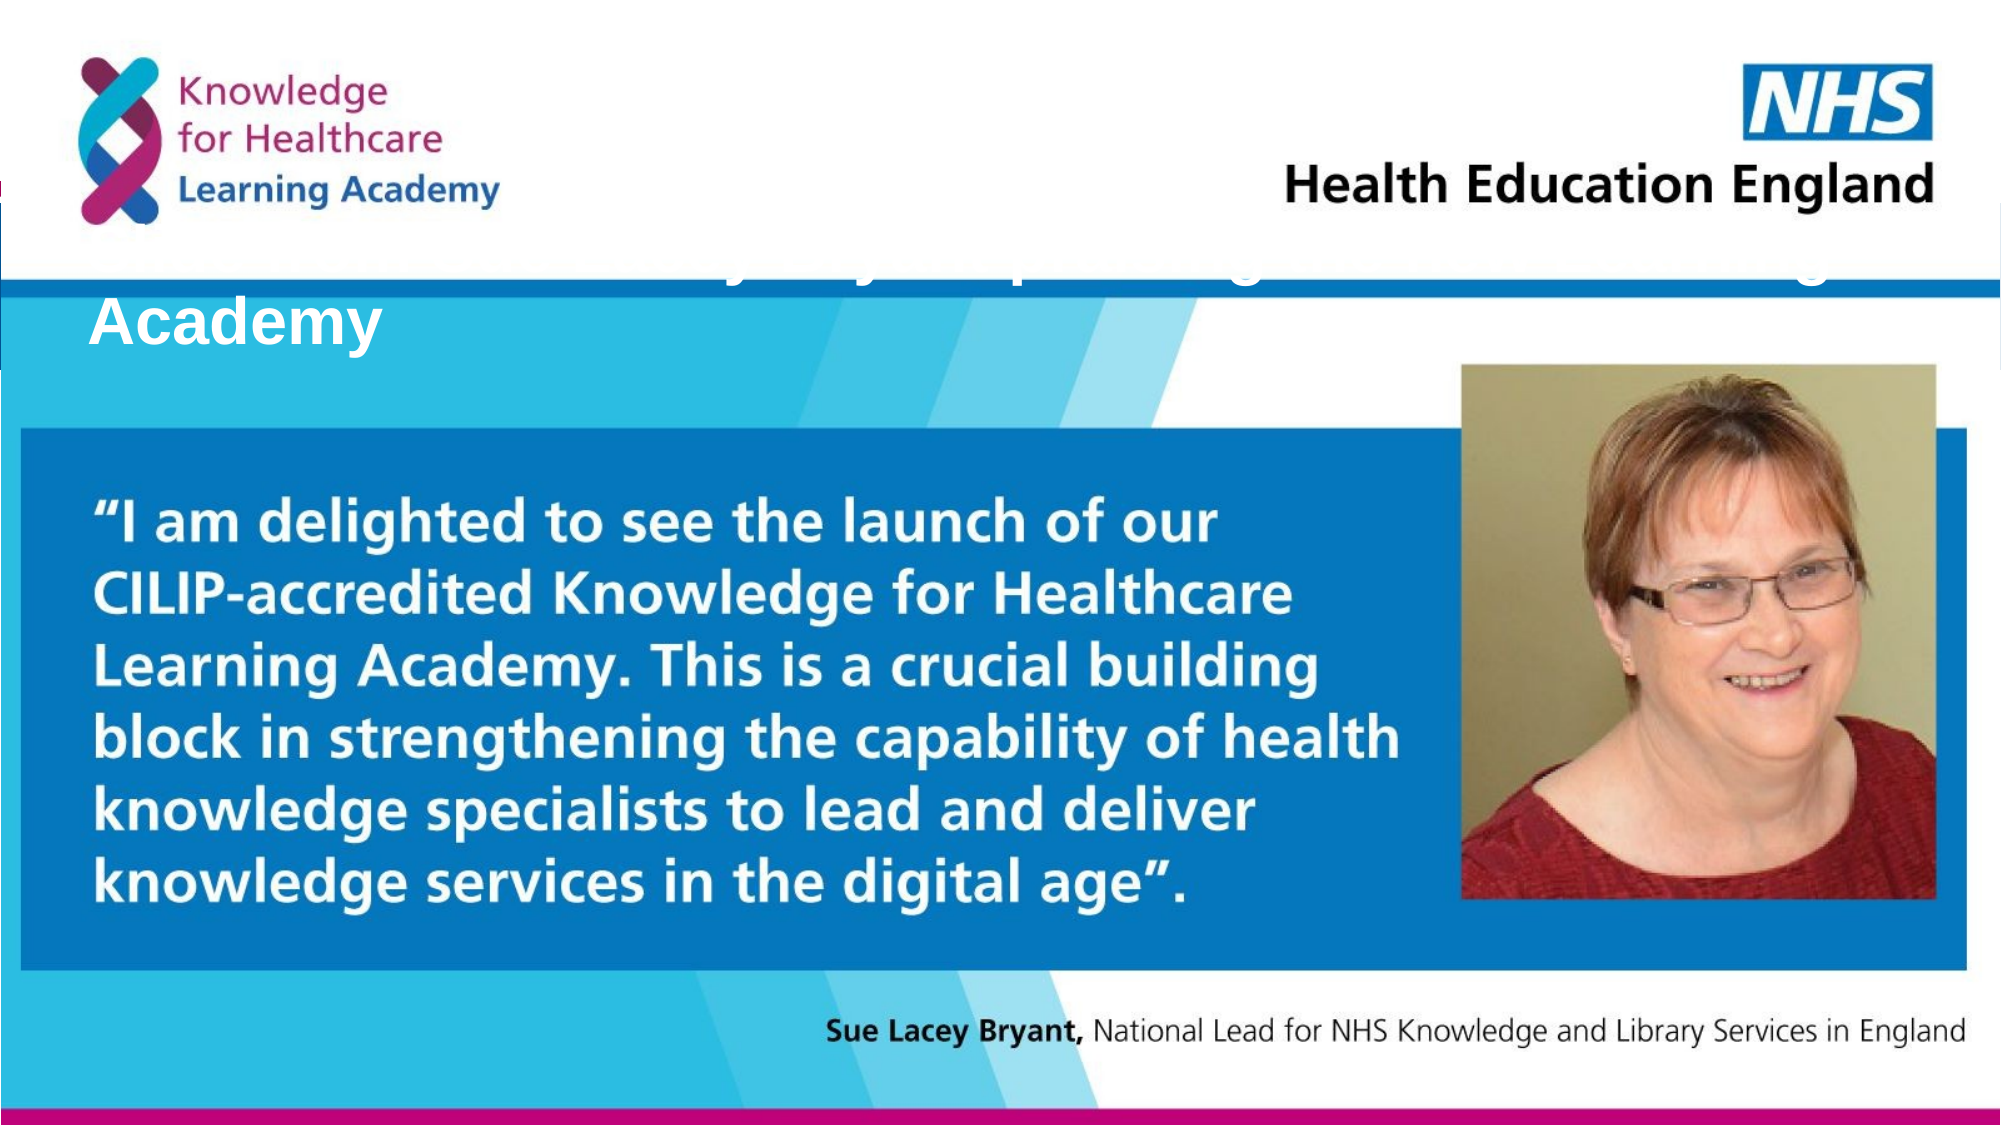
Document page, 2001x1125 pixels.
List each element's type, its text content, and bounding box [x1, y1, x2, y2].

picture [1, 288, 72, 295]
title Slide from Sue Lacey Bryant praising the new Learning Academy [72, 204, 1931, 369]
picture [1, 1, 2000, 287]
picture [1, 292, 2000, 1125]
